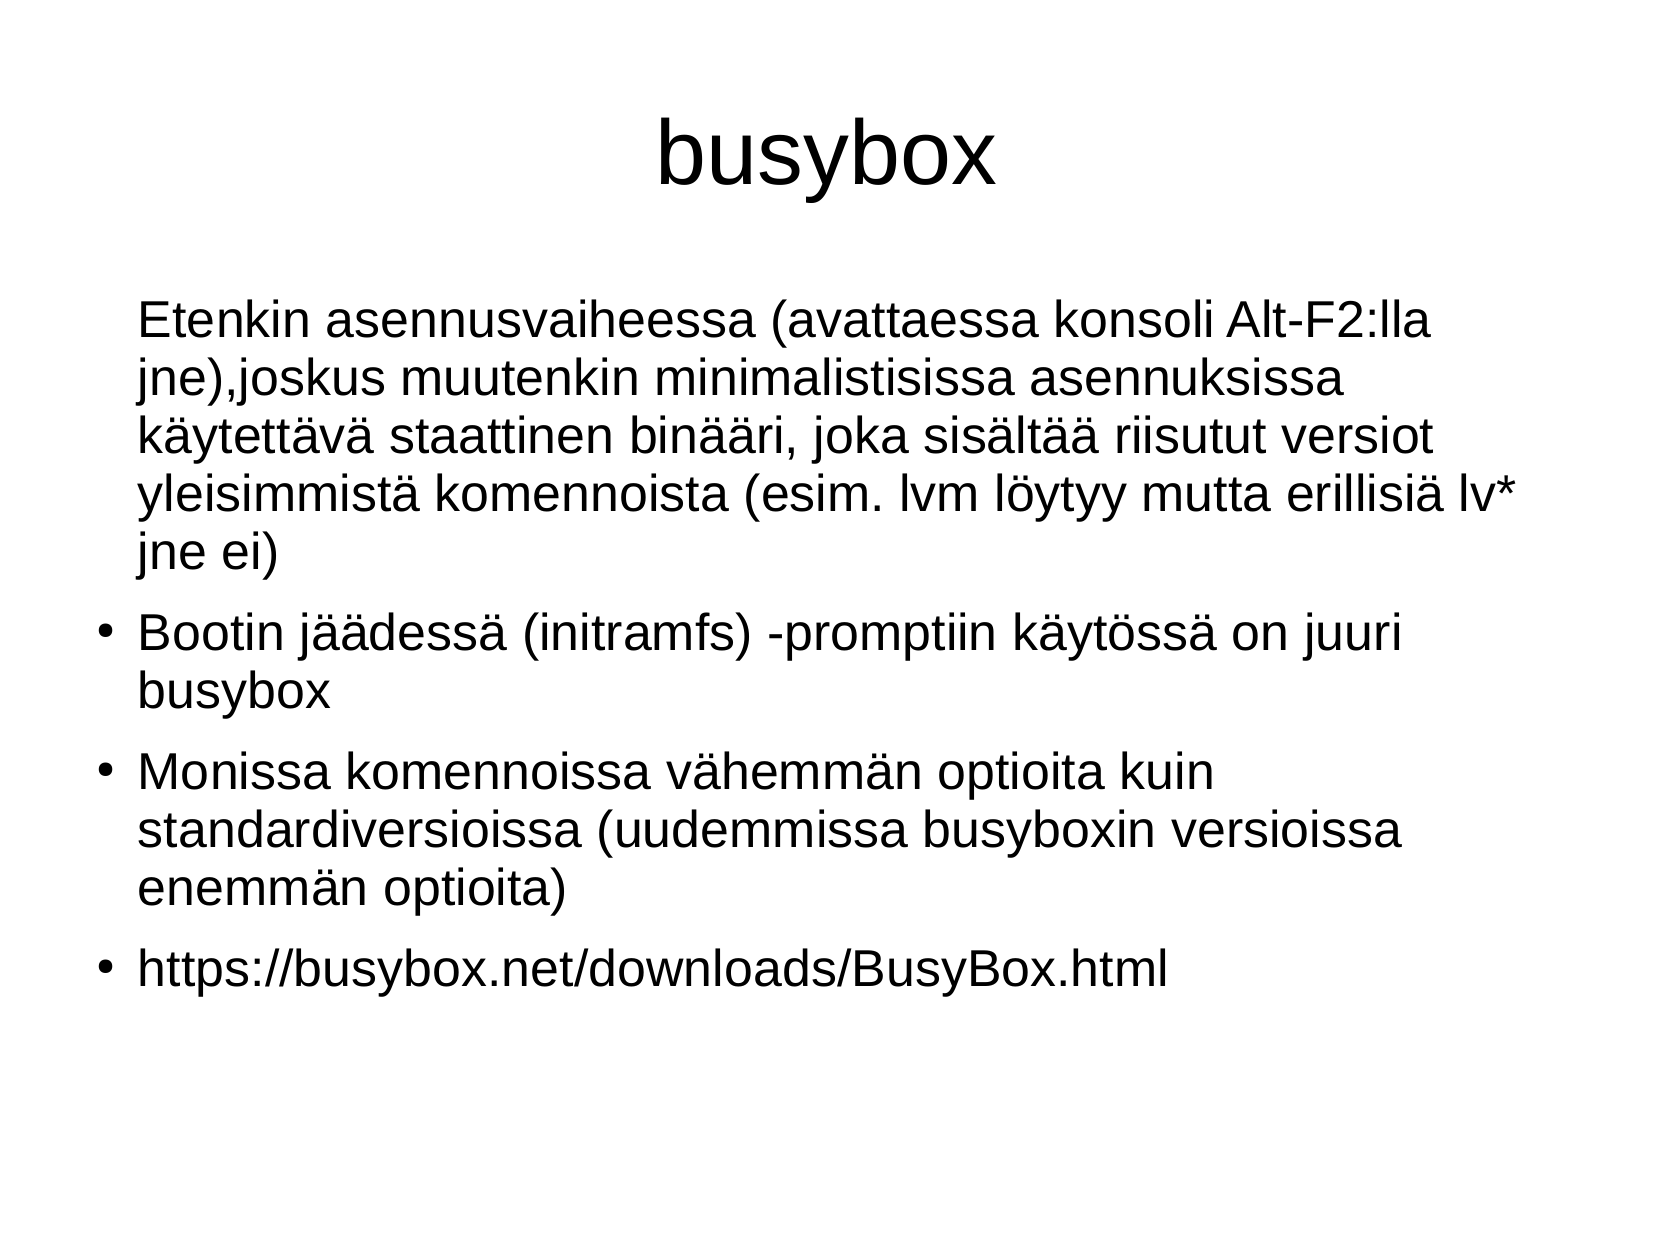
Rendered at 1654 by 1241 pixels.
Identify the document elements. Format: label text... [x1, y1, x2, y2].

list Etenkin asennusvaiheessa (avattaessa konsoli Alt-F2:lla jne),joskus muutenkin minimalistisissa asennuksissa käytettävä staattinen binääri, joka sisältää riisutut versiot yleisimmistä komennoista (esim. lvm löytyy mutta erillisiä lv* jne ei) Bootin jäädessä (initramfs) -promptiin käytössä on juuri busybox Monissa komennoissa vähemmän optioita kuin standardiversioissa (uudemmissa busyboxin versioissa enemmän optioita) https://busybox.net/downloads/BusyBox.html [82, 290, 1571, 1010]
title busybox [82, 49, 1571, 257]
